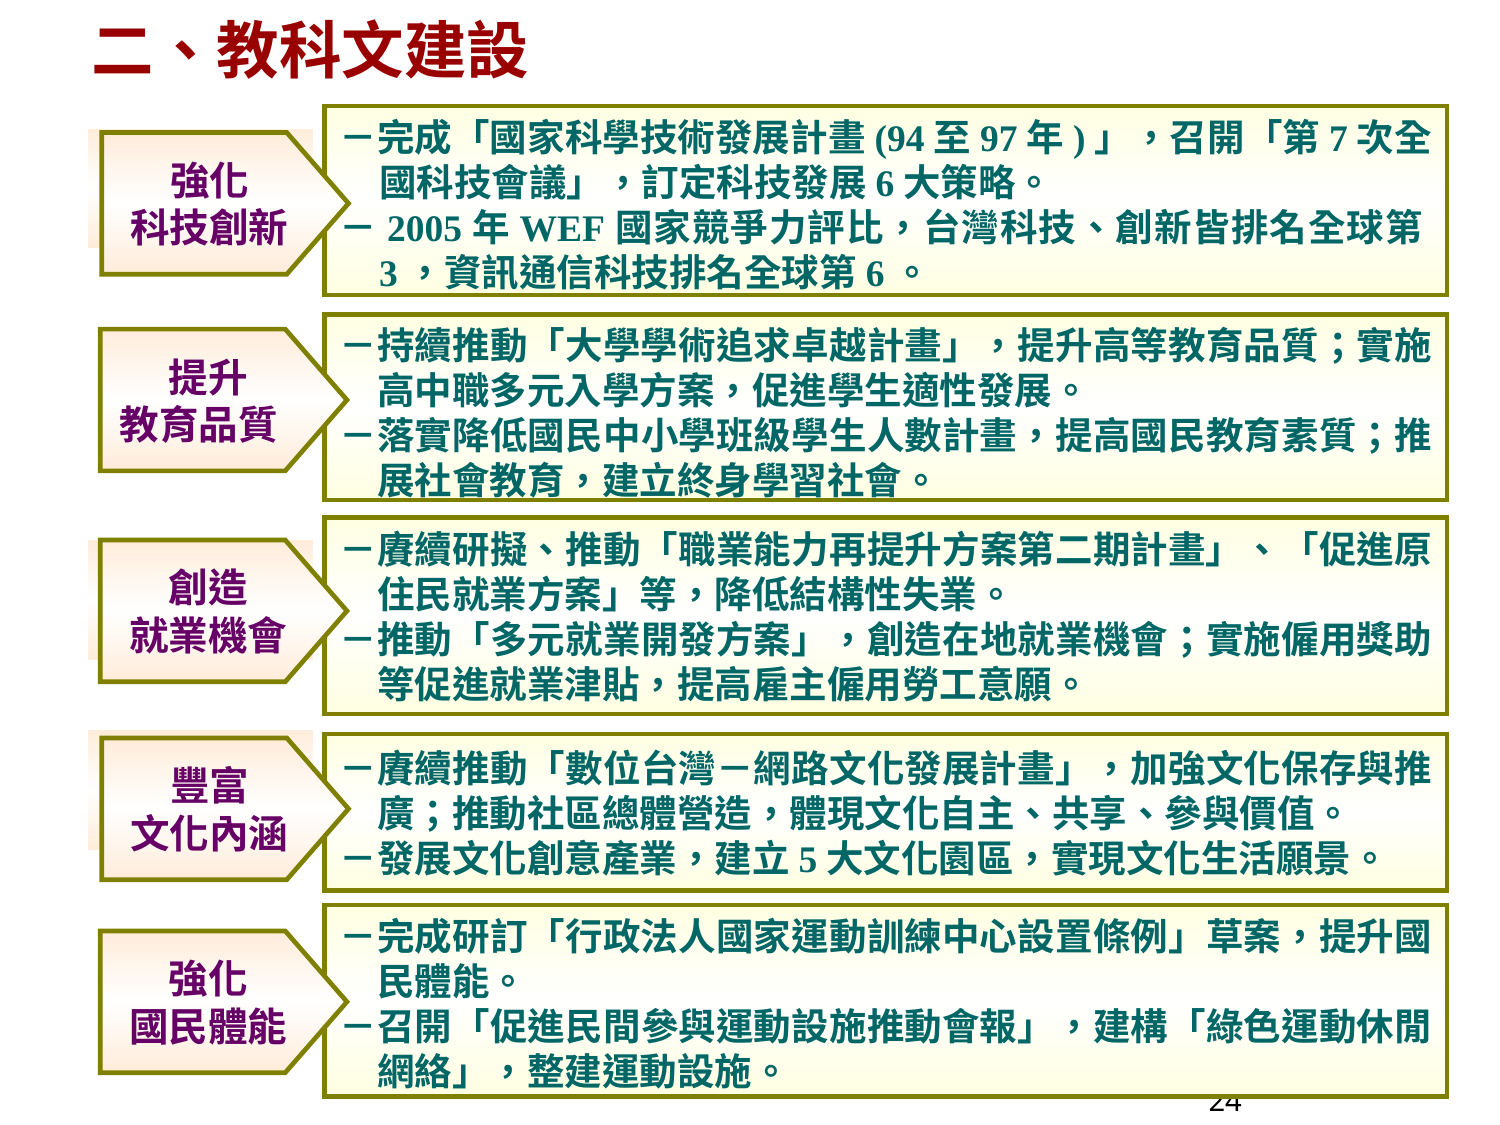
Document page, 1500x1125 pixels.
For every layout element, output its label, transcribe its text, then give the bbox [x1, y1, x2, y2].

text_box [306, 652, 313, 660]
text_box [1193, 1054, 1500, 1125]
text_box [100, 1029, 325, 1100]
text_box 二、教科文建設 [76, 3, 1353, 95]
text_box 強化 科技創新 [101, 132, 349, 275]
text_box －賡續推動「數位台灣－網路文化發展計畫」，加強文化保存與推廣；推動社區總體營造，體現文化自主、共享、參與價值。 －發展文化創意產業，建立5大文化園區，實現文化生活願景。 [325, 734, 1447, 890]
text_box 創造 就業機會 [100, 540, 347, 682]
text_box －完成「國家科學技術發展計畫(94至97年)」，召開「第7次全國科技會議」，訂定科技發展6大策略。 －2005年WEF國家競爭力評比，台灣科技、創新皆排名全球第3，資訊通信科技排名全球第6。 [325, 106, 1447, 295]
text_box [88, 730, 313, 850]
text_box 提升 教育品質 [100, 329, 347, 471]
text_box －持續推動「大學學術追求卓越計畫」，提升高等教育品質；實施高中職多元入學方案，促進學生適性發展。 －落實降低國民中小學班級學生人數計畫，提高國民教育素質；推展社會教育，建立終身學習社會。 [325, 314, 1447, 500]
text_box [88, 540, 100, 660]
text_box 強化 國民體能 [100, 930, 347, 1073]
text_box －完成研訂「行政法人國家運動訓練中心設置條例」草案，提升國民體能。 －召開「促進民間參與運動設施推動會報」，建構「綠色運動休閒網絡」，整建運動設施。 [325, 905, 1447, 1096]
text_box 豐富 文化內涵 [101, 737, 349, 880]
text_box [287, 540, 313, 570]
text_box －賡續研擬、推動「職業能力再提升方案第二期計畫」、「促進原住民就業方案」等，降低結構性失業。 －推動「多元就業開發方案」，創造在地就業機會；實施僱用獎助等促進就業津貼，提高雇主僱用勞工意願。 [325, 517, 1447, 714]
text_box [88, 129, 313, 248]
